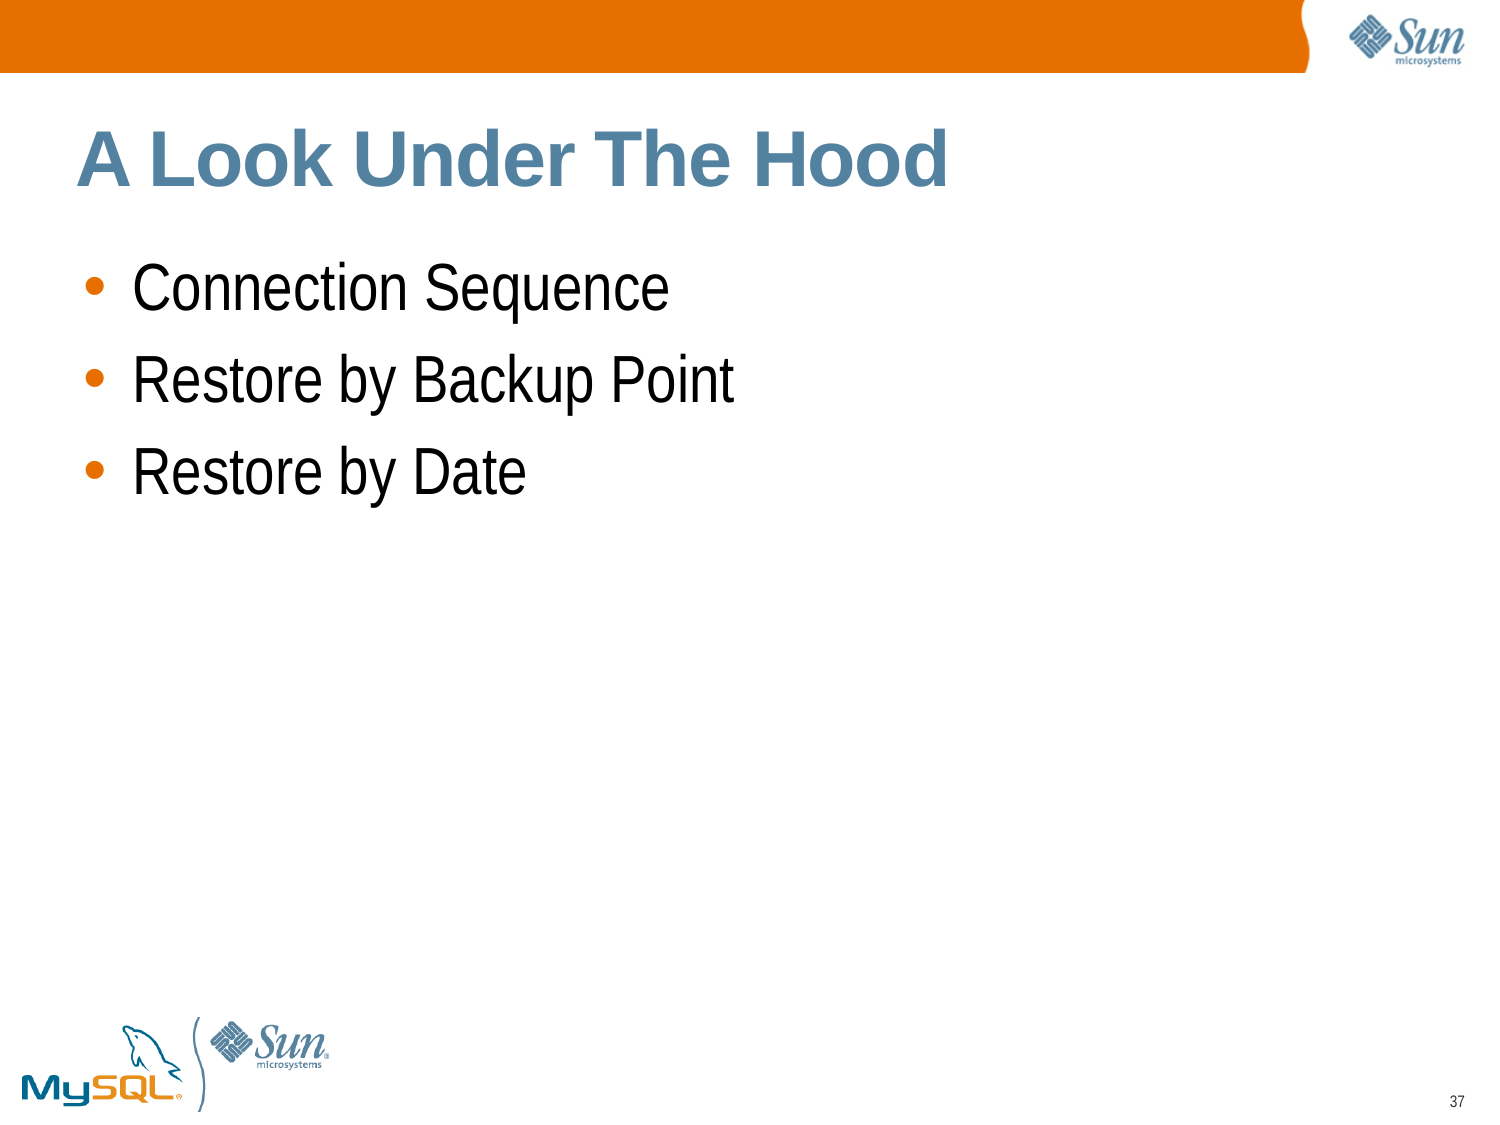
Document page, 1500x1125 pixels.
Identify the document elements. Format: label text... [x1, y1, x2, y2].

picture [22, 1017, 329, 1112]
title A Look Under The Hood [75, 123, 1437, 227]
list Connection Sequence Restore by Backup Point Restore by Date [64, 258, 1401, 1062]
picture [0, 0, 1500, 73]
